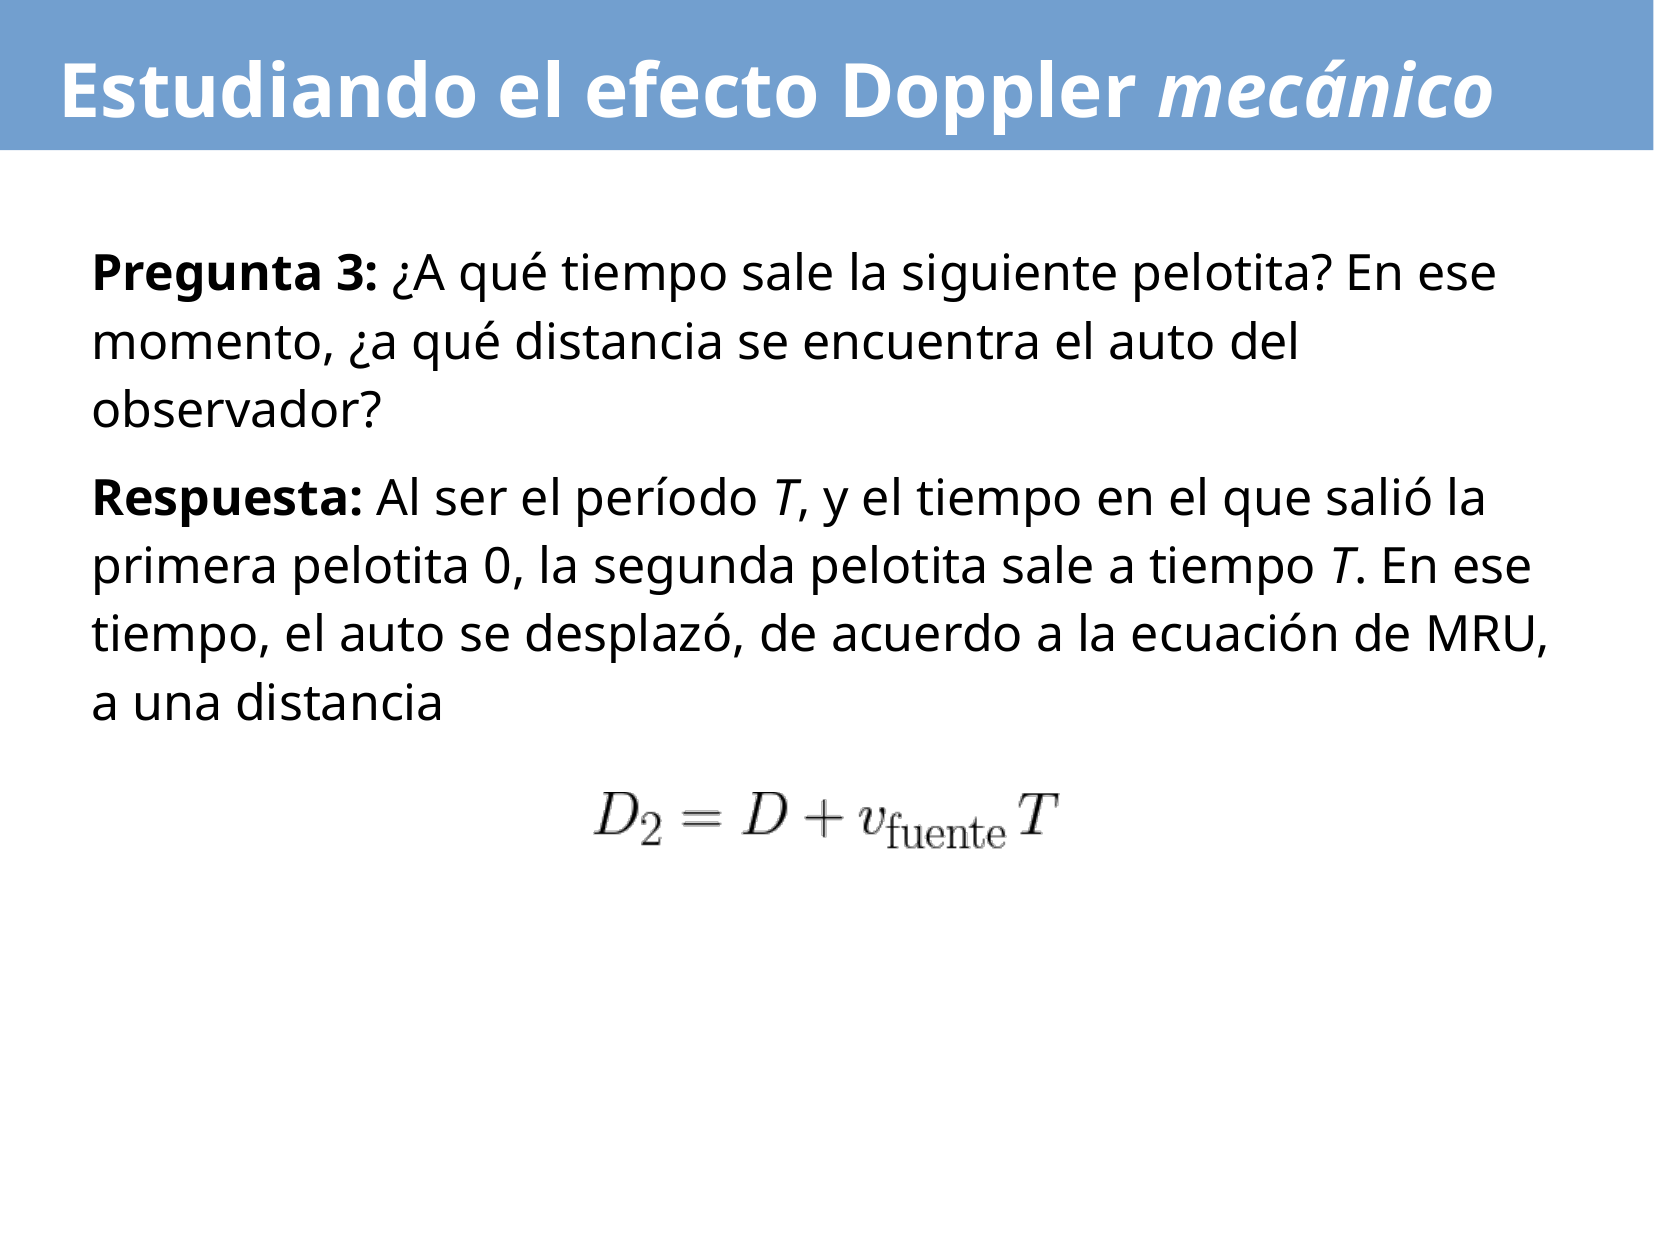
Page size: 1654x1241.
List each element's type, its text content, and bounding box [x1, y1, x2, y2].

text_box Respuesta: Al ser el período T, y el tiempo en el que salió la primera pelotita 0, la segunda pelotita sale a tiempo T. En ese tiempo, el auto se desplazó, de acuerdo a la ecuación de MRU, a una distancia [76, 454, 1577, 710]
text_box Estudiando el efecto Doppler mecánico [44, 30, 1361, 135]
text_box Pregunta 3: ¿A qué tiempo sale la siguiente pelotita? En ese momento, ¿a qué distancia se encuentra el auto del observador? [76, 229, 1577, 365]
text_box [0, 0, 1654, 151]
picture [593, 792, 1060, 850]
